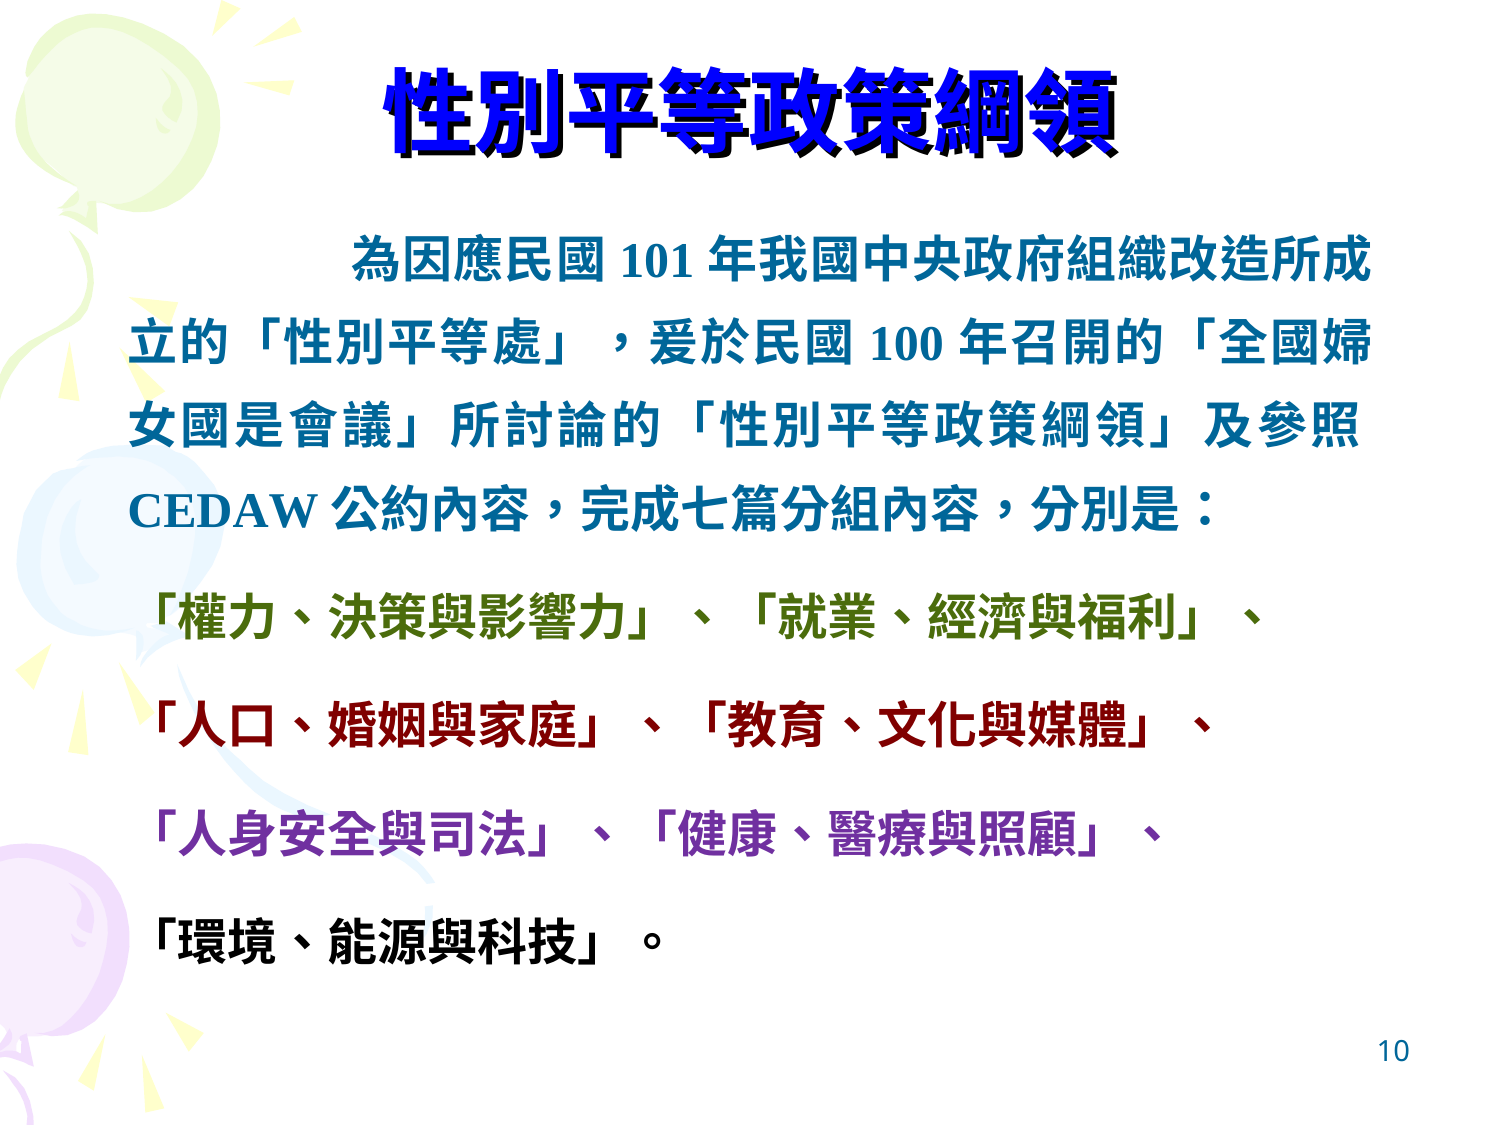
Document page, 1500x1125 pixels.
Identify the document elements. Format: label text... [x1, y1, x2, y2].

title 性別平等政策綱領 [72, 54, 1426, 173]
list 為因應民國101年我國中央政府組織改造所成立的「性別平等處」，爰於民國100年召開的「全國婦女國是會議」所討論的「性別平等政策綱領」及參照CEDAW公約內容，完成七篇分組內容，分別是： 「權力、決策與影響力」、「就業、經濟與福利」、 「人口、婚姻與家庭」、「教育、文化與媒體」、 「人身安全與司法」、「健康、醫療與照顧」、 「環境、能源與科技」。 [112, 196, 1388, 994]
text_box <編號> [1074, 1024, 1426, 1100]
